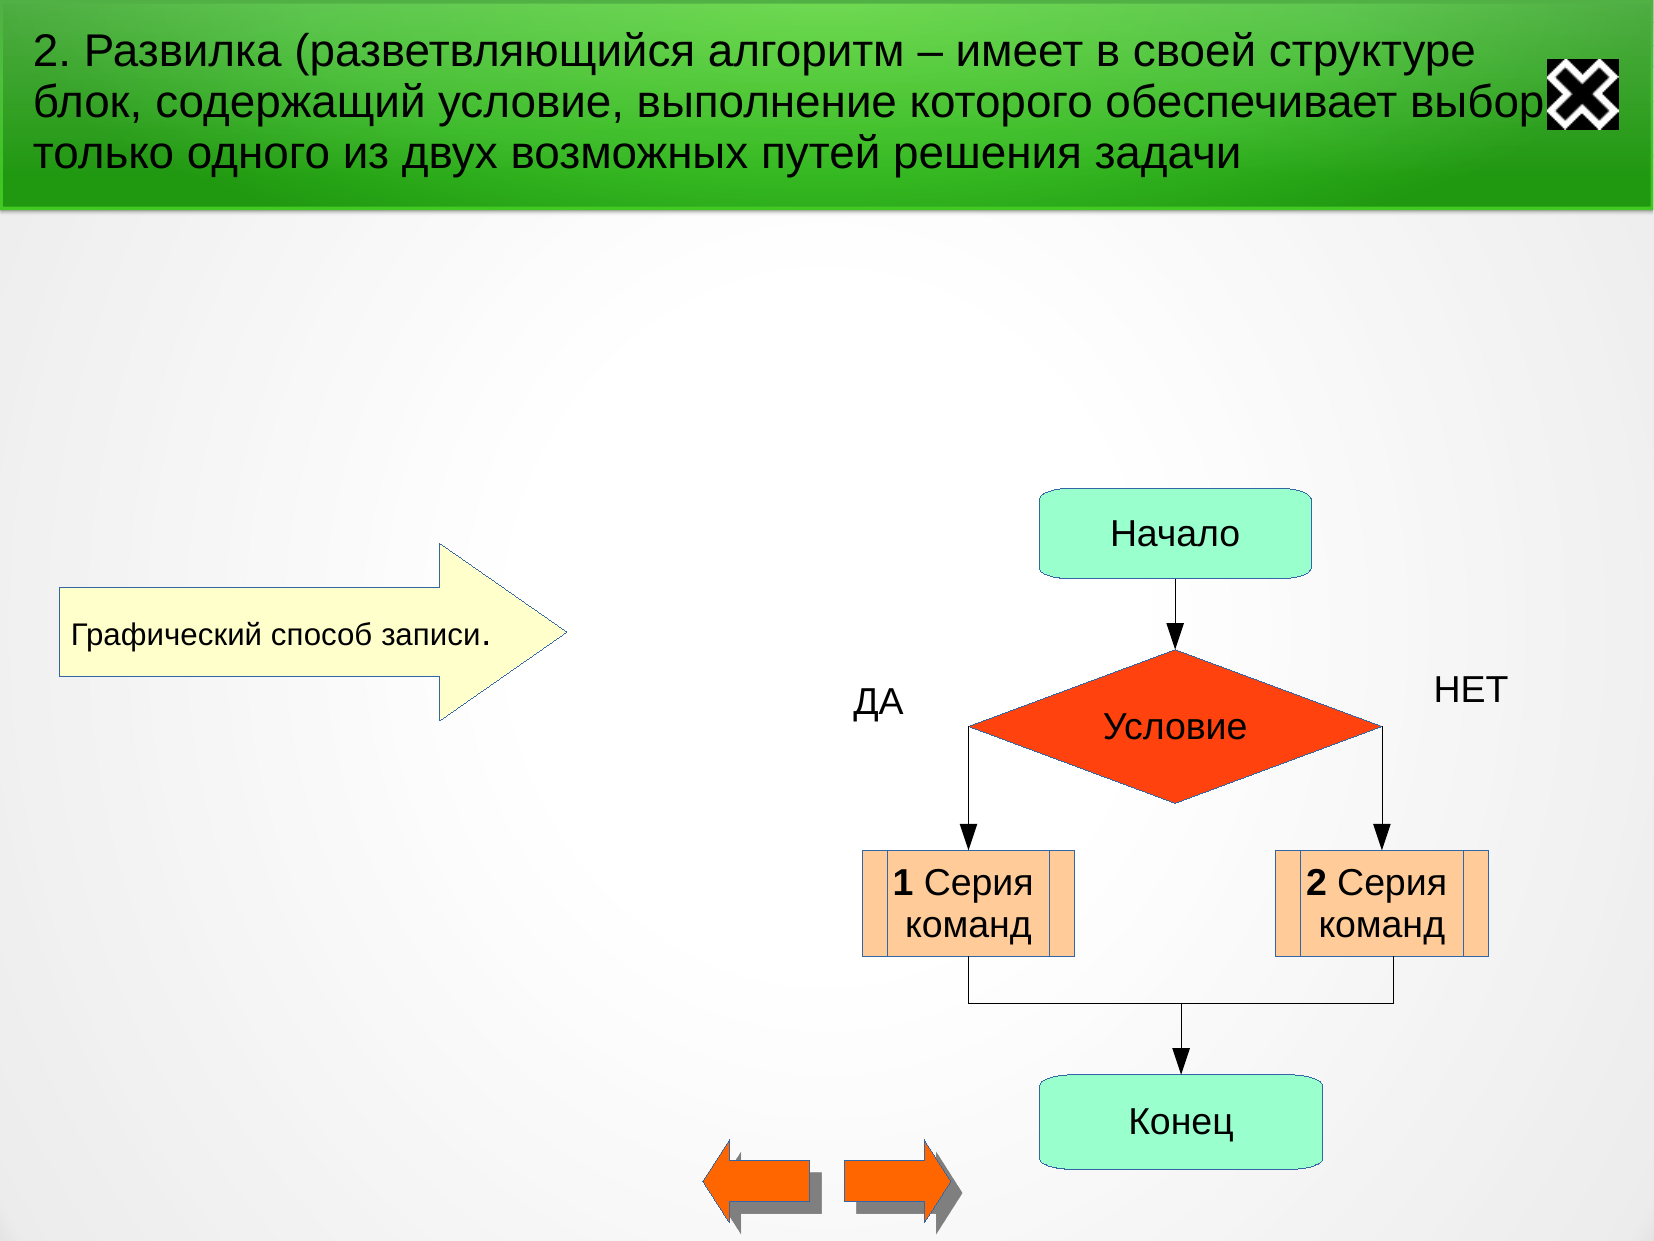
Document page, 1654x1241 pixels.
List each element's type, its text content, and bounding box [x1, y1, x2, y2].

text_box 2 Серия команд [1276, 850, 1488, 957]
text_box [702, 1139, 810, 1223]
text_box 1 Серия команд [862, 850, 1075, 957]
text_box 2. Развилка (разветвляющийся алгоритм – имеет в своей структуре блок, содержащий условие, выполнение которого обеспечивает выбор только одного из двух возможных путей решения задачи [18, 17, 1603, 234]
text_box [844, 1139, 951, 1223]
text_box НЕТ [1418, 661, 1524, 719]
text_box Начало [1039, 488, 1312, 579]
picture [1547, 59, 1619, 130]
text_box Графический способ записи. [59, 543, 567, 721]
text_box Конец [1039, 1074, 1323, 1170]
text_box ДА [838, 673, 919, 731]
text_box Условие [969, 649, 1382, 804]
